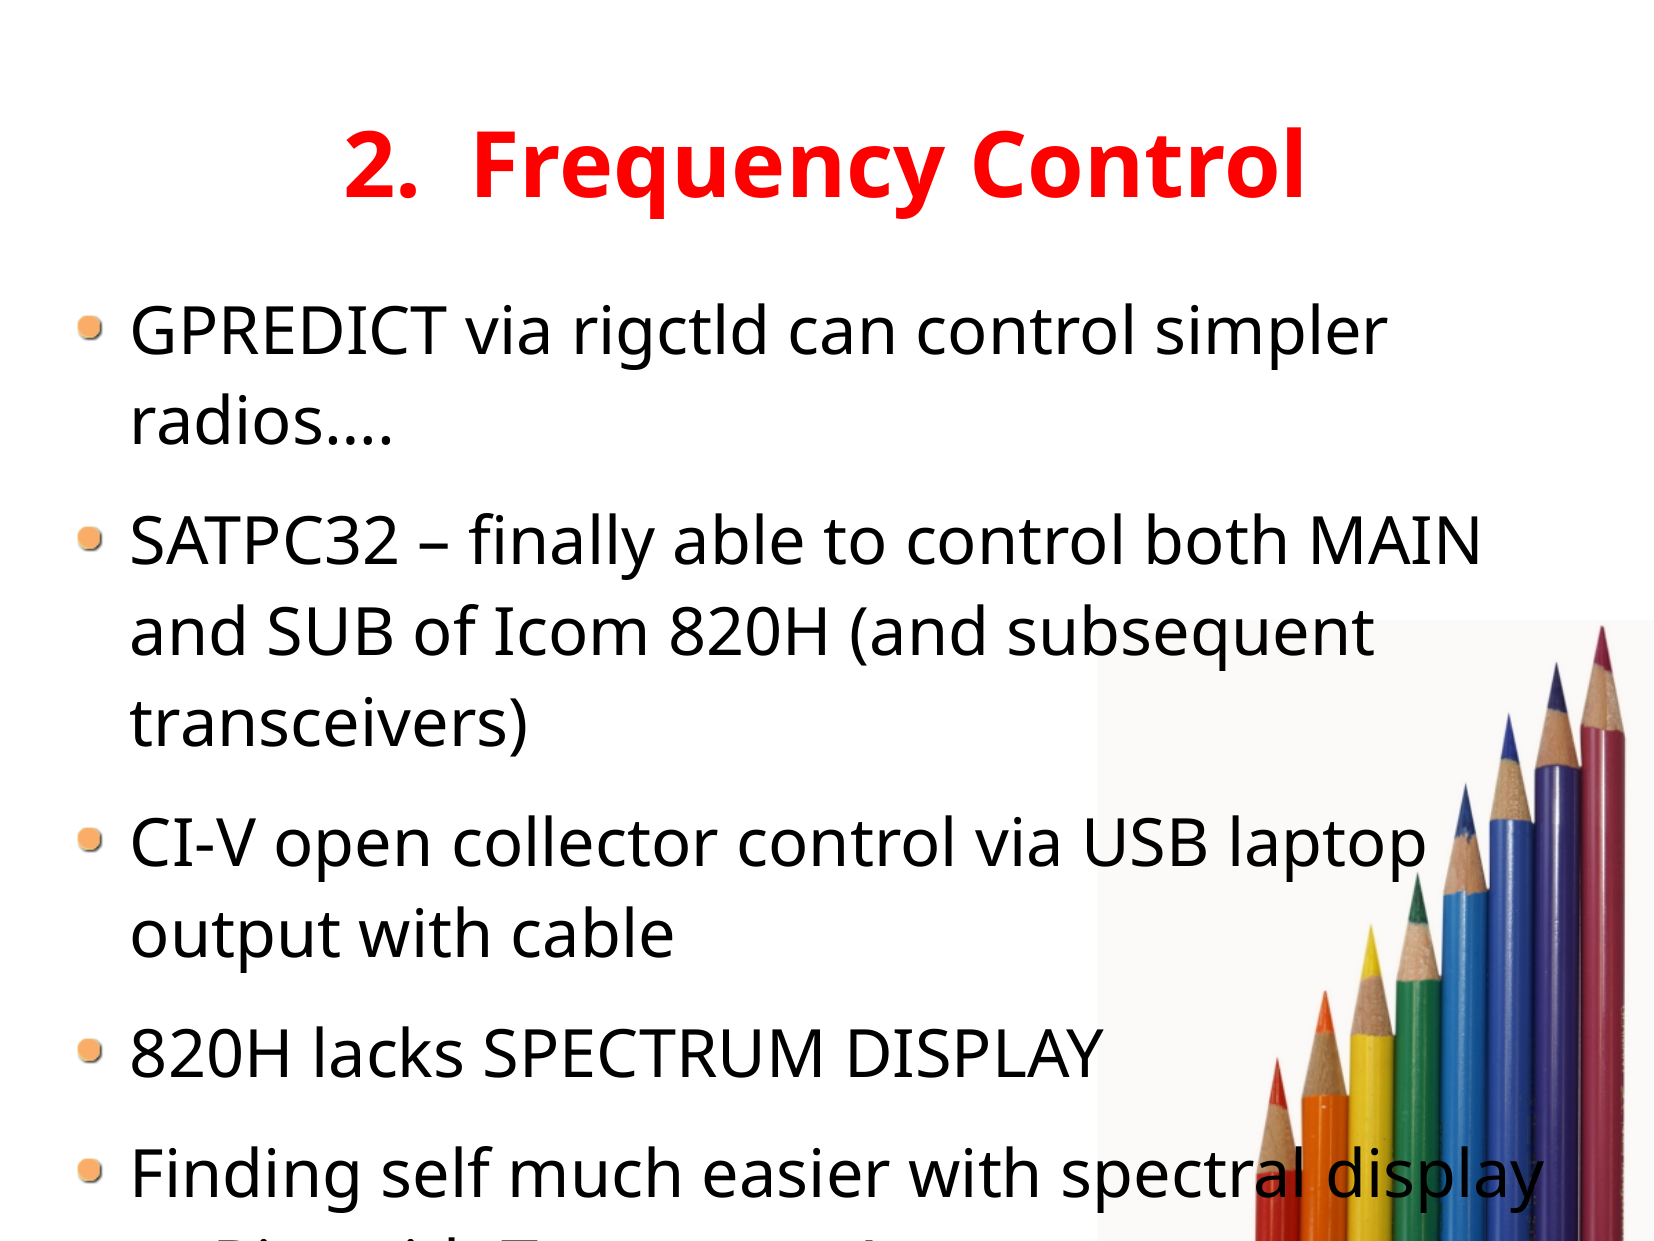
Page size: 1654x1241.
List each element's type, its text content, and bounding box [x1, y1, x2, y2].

list GPREDICT via rigctld can control simpler radios…. SATPC32 – finally able to control both MAIN and SUB of Icom 820H (and subsequent transceivers) CI-V open collector control via USB laptop output with cable 820H lacks SPECTRUM DISPLAY Finding self much easier with spectral display – sBitx with Transverter! [59, 282, 1595, 1241]
title 2. Frequency Control [147, 59, 1506, 266]
picture [0, 0, 1654, 1241]
